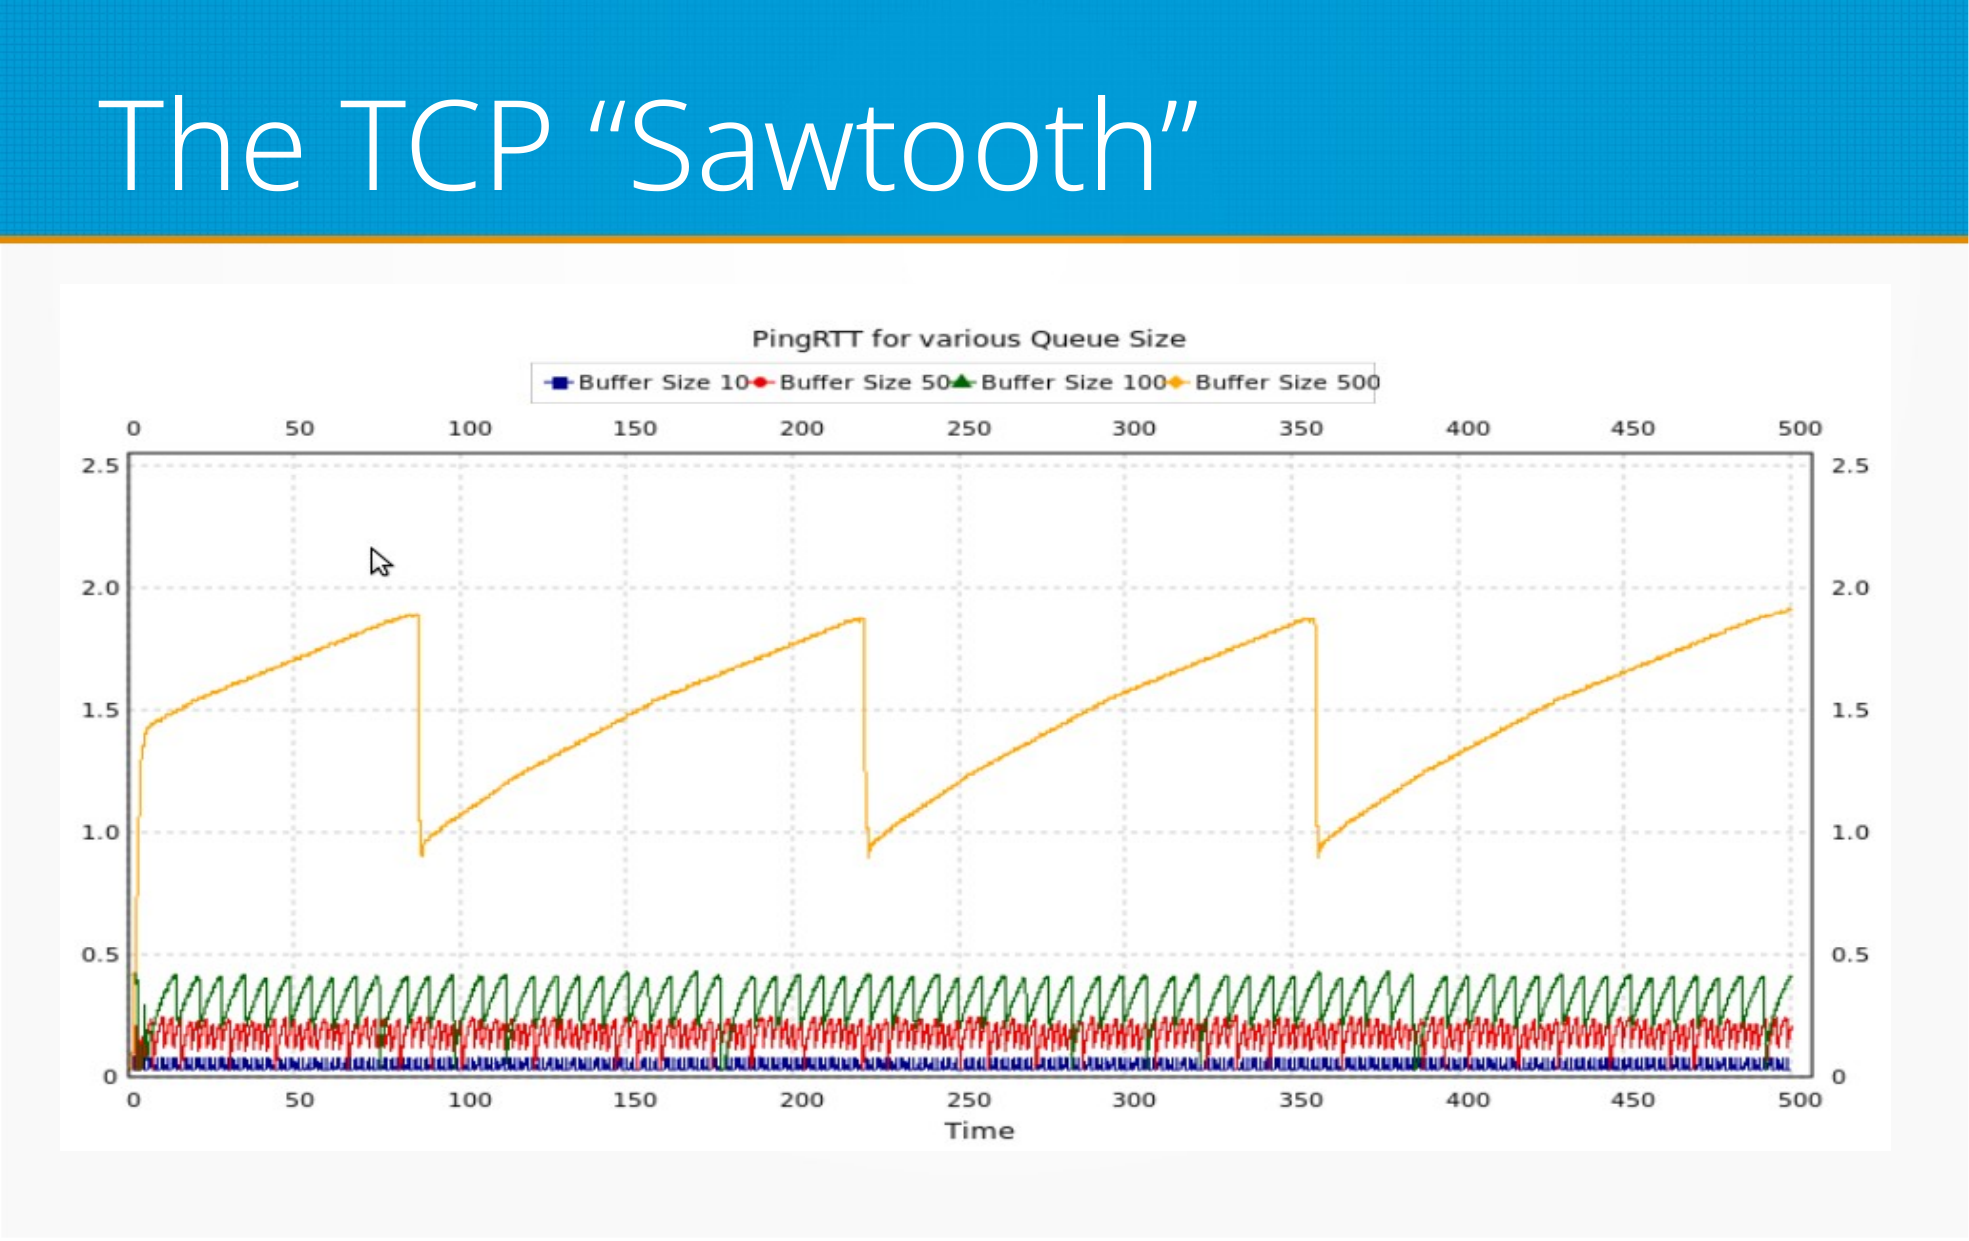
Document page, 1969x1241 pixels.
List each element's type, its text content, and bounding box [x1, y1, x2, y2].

picture [0, 233, 1969, 1241]
title The TCP “Sawtooth” [98, 19, 1870, 227]
